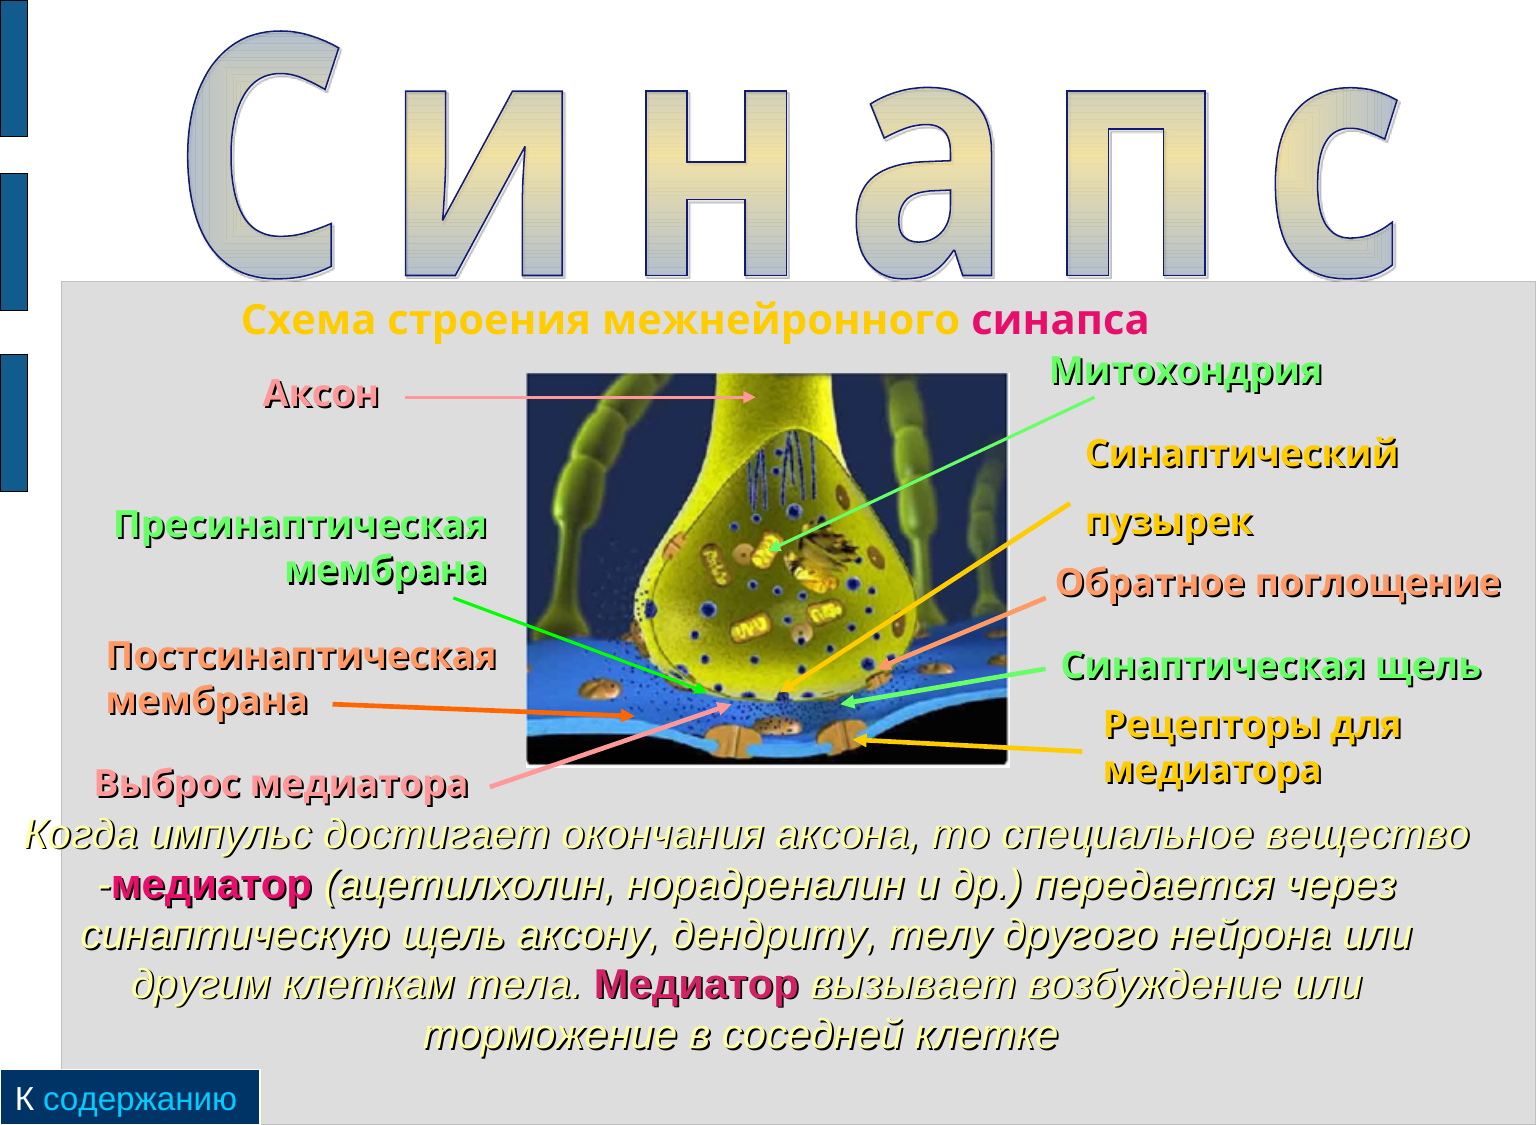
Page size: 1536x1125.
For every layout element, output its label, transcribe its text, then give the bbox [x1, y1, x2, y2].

text_box Синаптический пузырек [1070, 420, 1446, 550]
text_box Синапс [856, 87, 992, 279]
text_box Синапс [1067, 91, 1206, 276]
text_box Схема строения межнейронного синапса [90, 284, 1301, 351]
text_box Синапс [1275, 87, 1398, 279]
text_box Синапс [405, 91, 563, 276]
text_box Митохондрия [1033, 337, 1373, 399]
text_box Синапс [187, 31, 339, 279]
text_box Выброс медиатора [78, 751, 503, 798]
text_box Когда импульс достигает окончания аксона, то специальное вещество -медиатор (ацетилхолин, норадреналин и др.) передается через синаптическую щель аксону, дендриту, телу другого нейрона или другим клеткам тела. Медиатор вызывает возбуждение или торможение в соседней клетке [0, 798, 1494, 1065]
text_box К содержанию [0, 1069, 260, 1125]
text_box Синаптическая щель [1045, 633, 1536, 694]
text_box Обратное поглощение [1039, 550, 1536, 612]
text_box Синапс [645, 91, 787, 276]
text_box Аксон [247, 361, 406, 423]
text_box Пресинаптическая мембрана [90, 492, 502, 599]
picture [526, 373, 1010, 768]
text_box Рецепторы для медиатора [1088, 692, 1446, 798]
text_box Постсинаптическая мембрана [90, 622, 538, 729]
